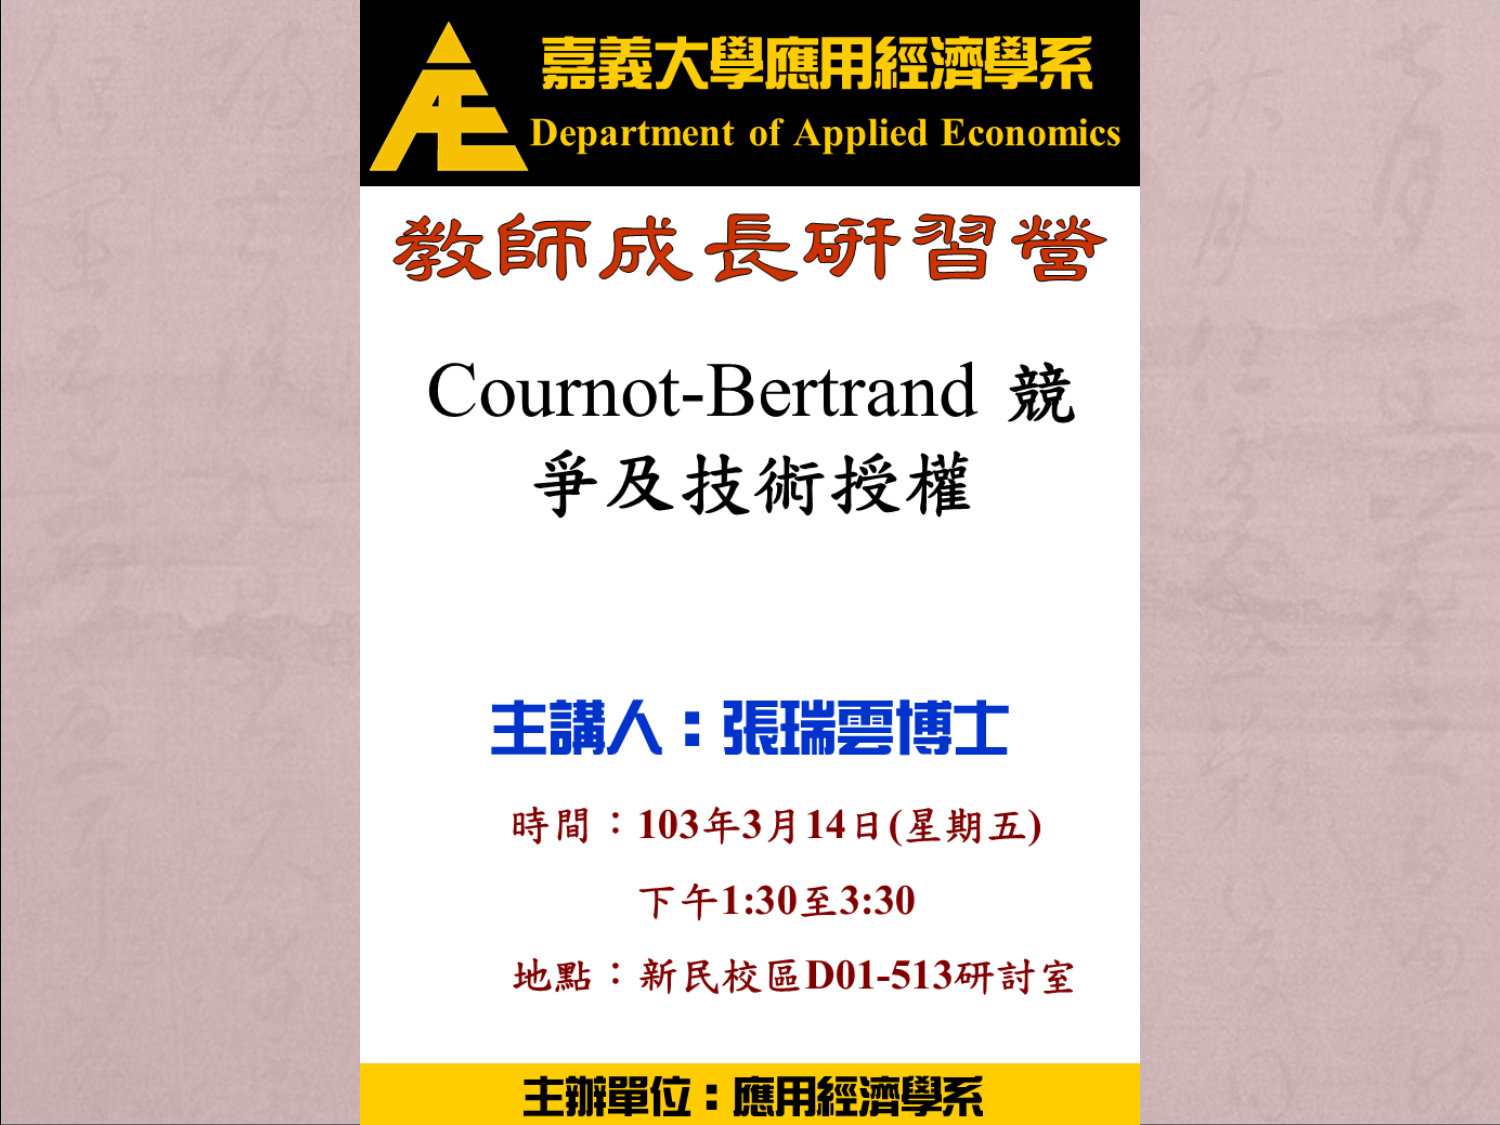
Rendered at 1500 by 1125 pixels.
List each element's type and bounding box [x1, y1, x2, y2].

picture [360, 0, 1140, 1125]
